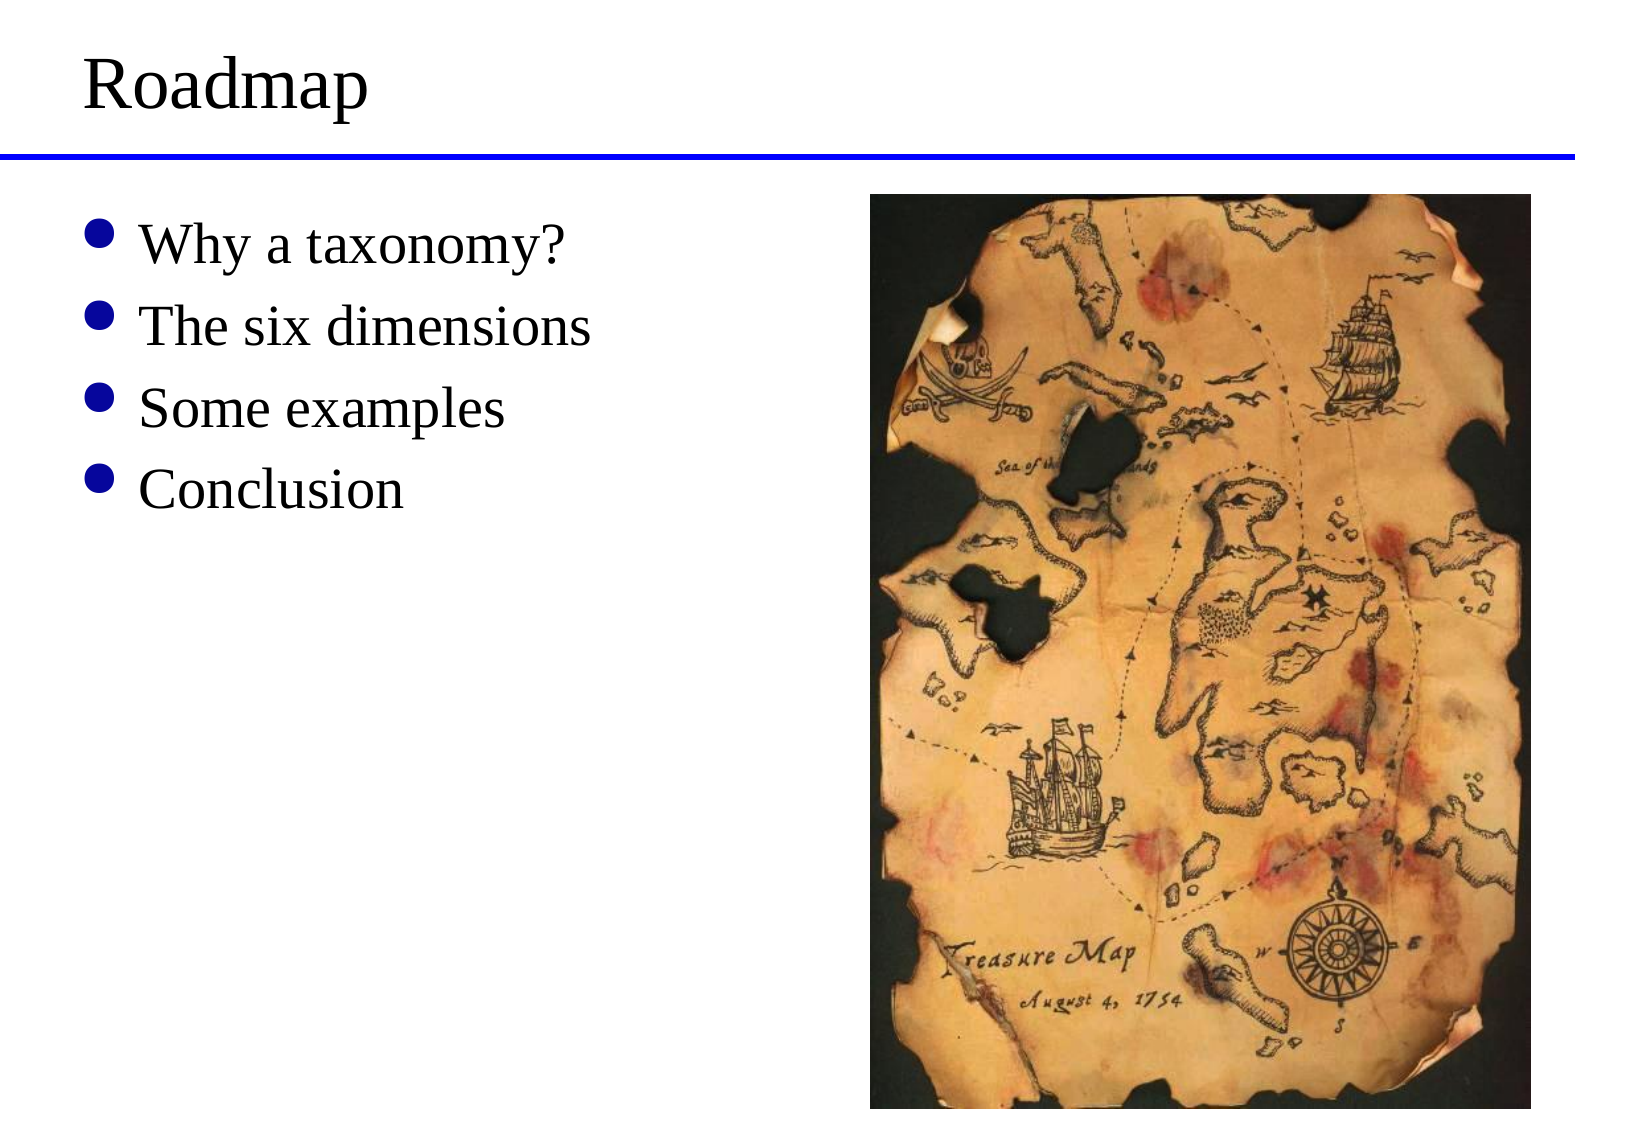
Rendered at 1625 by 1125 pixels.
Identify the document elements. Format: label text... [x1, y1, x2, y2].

list Why a taxonomy? The six dimensions Some examples Conclusion [67, 198, 870, 1061]
title Roadmap [67, 27, 1544, 131]
picture [870, 194, 1531, 1109]
